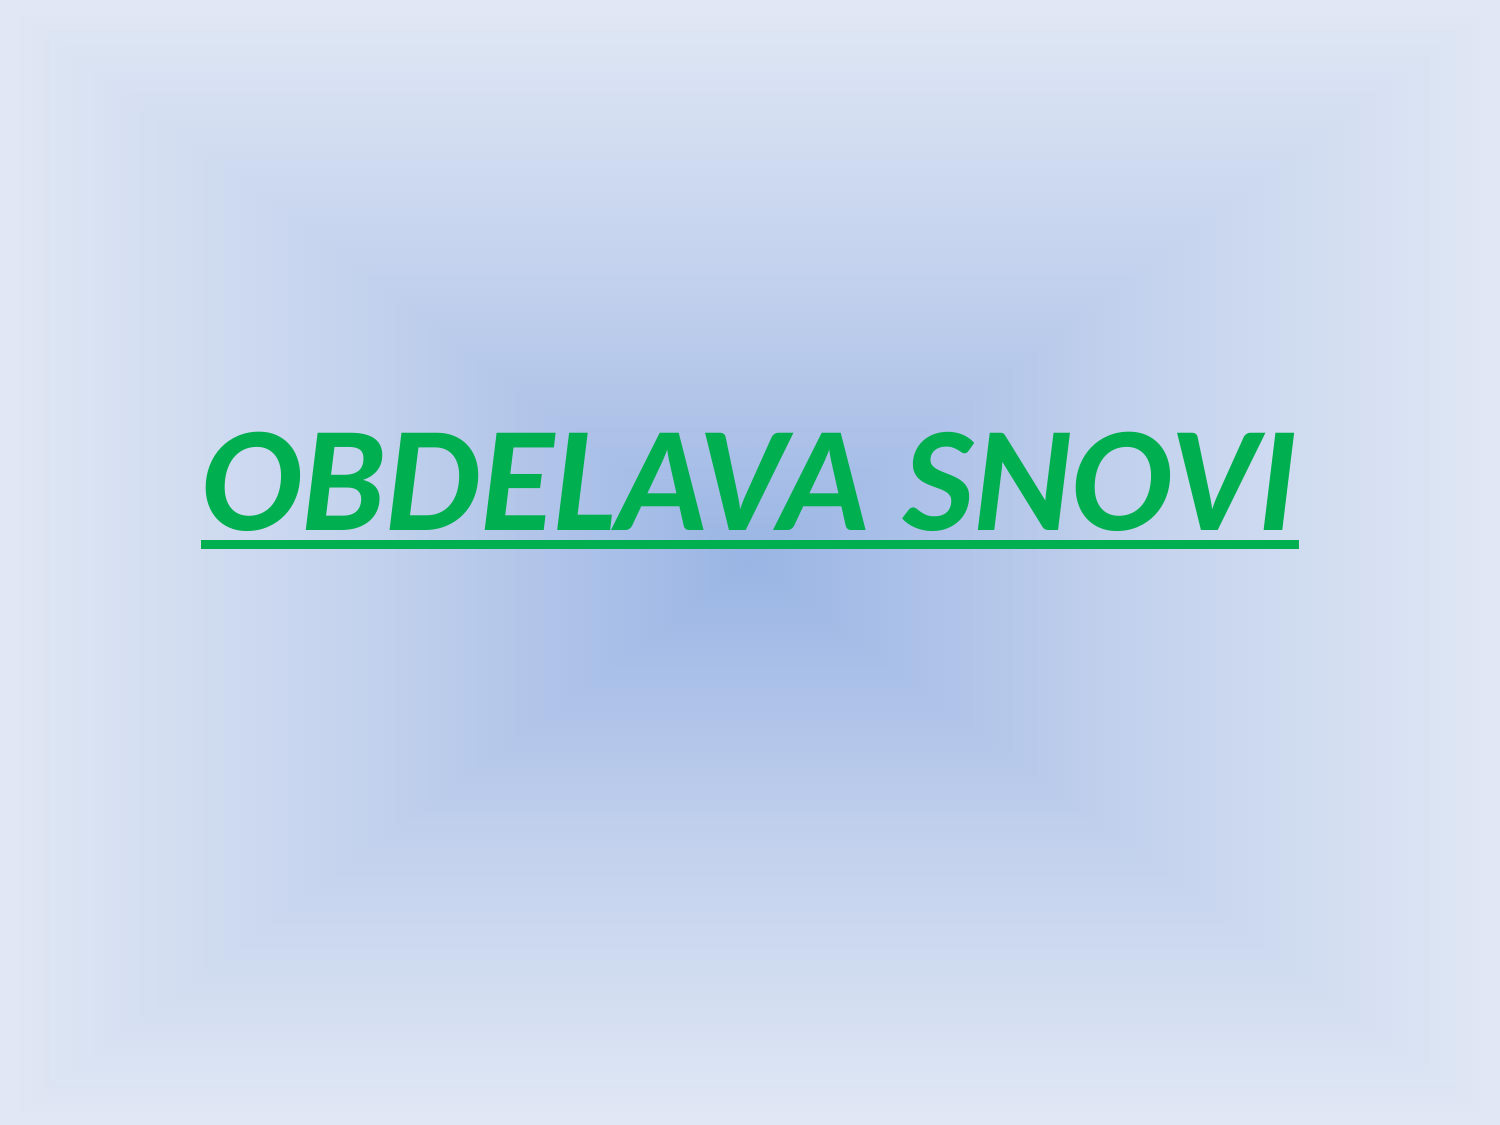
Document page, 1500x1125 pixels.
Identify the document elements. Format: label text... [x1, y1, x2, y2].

subtitle [225, 637, 1275, 925]
title OBDELAVA SNOVI [112, 349, 1388, 591]
picture [0, 0, 1500, 1125]
